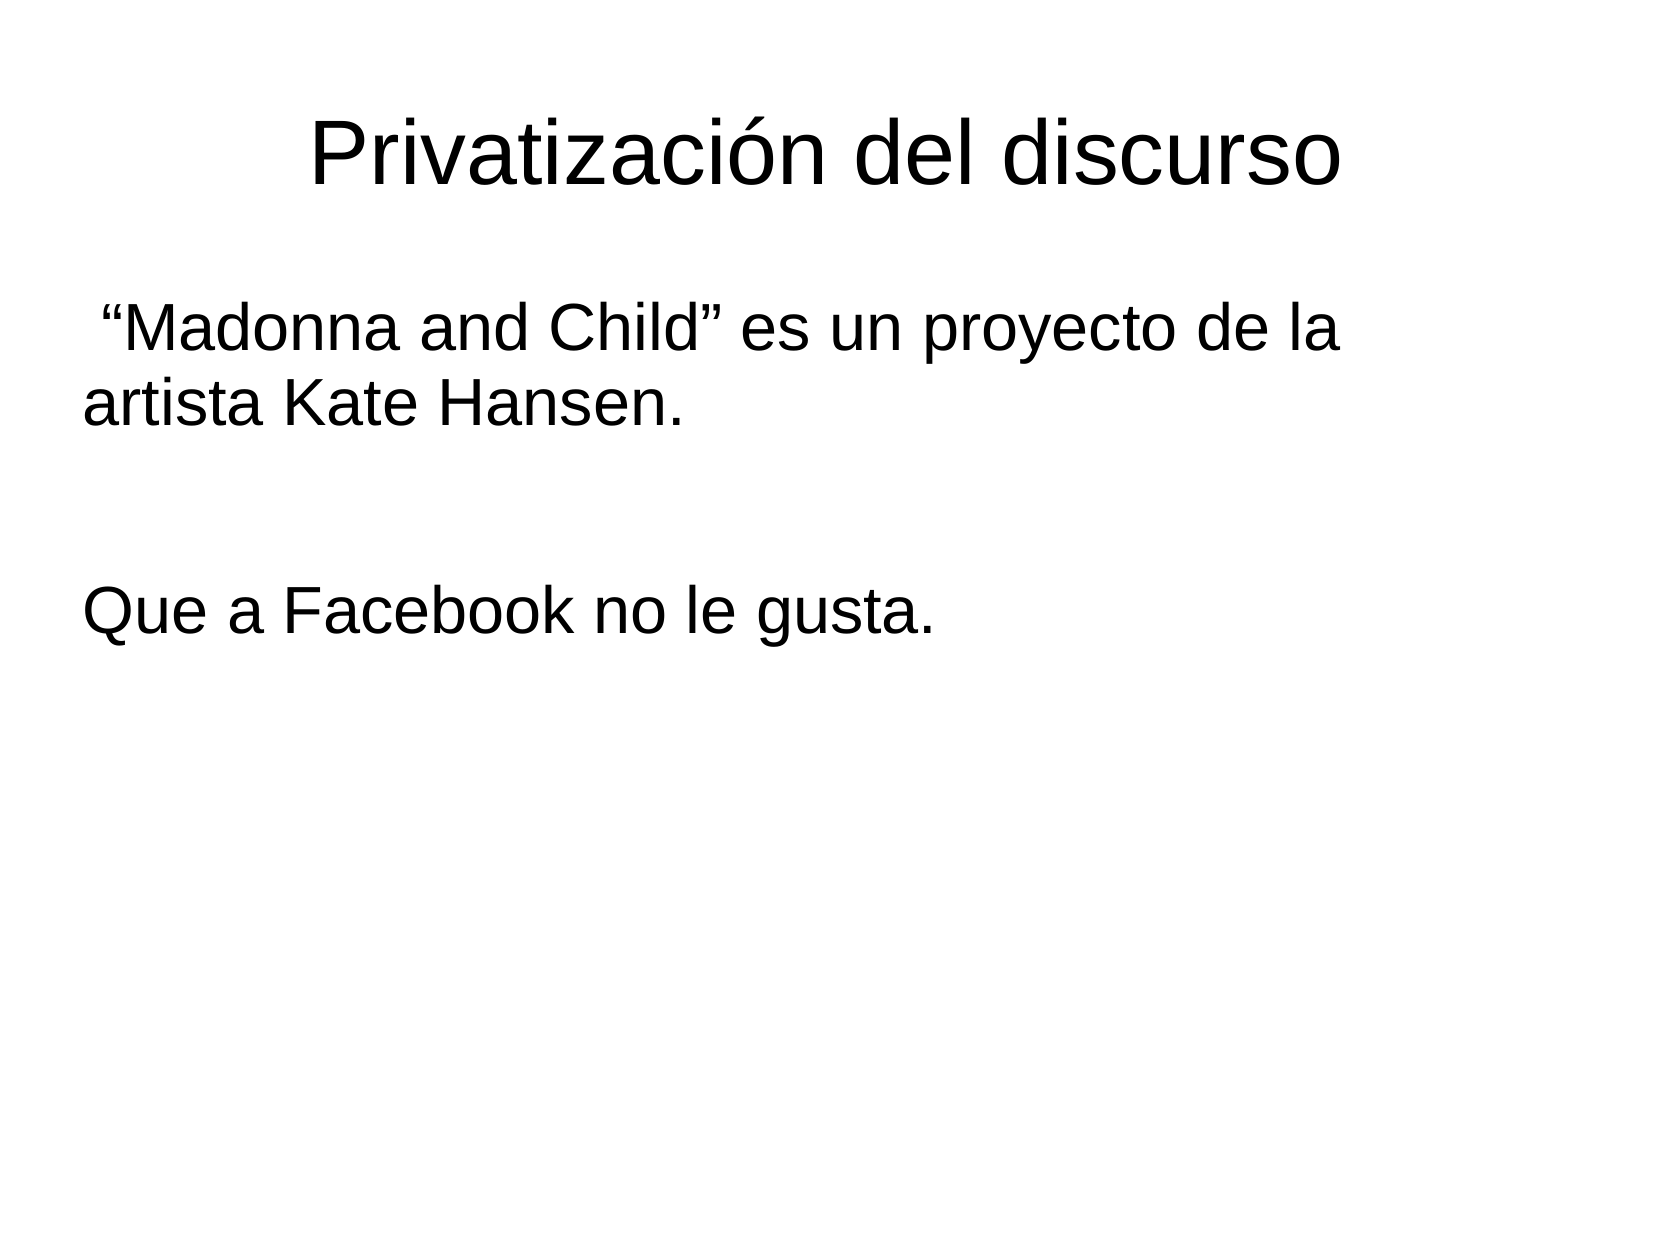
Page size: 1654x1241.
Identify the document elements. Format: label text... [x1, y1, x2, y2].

title Privatización del discurso [82, 49, 1571, 257]
list “Madonna and Child” es un proyecto de la artista Kate Hansen. Que a Facebook no le gusta. [82, 290, 1538, 1010]
